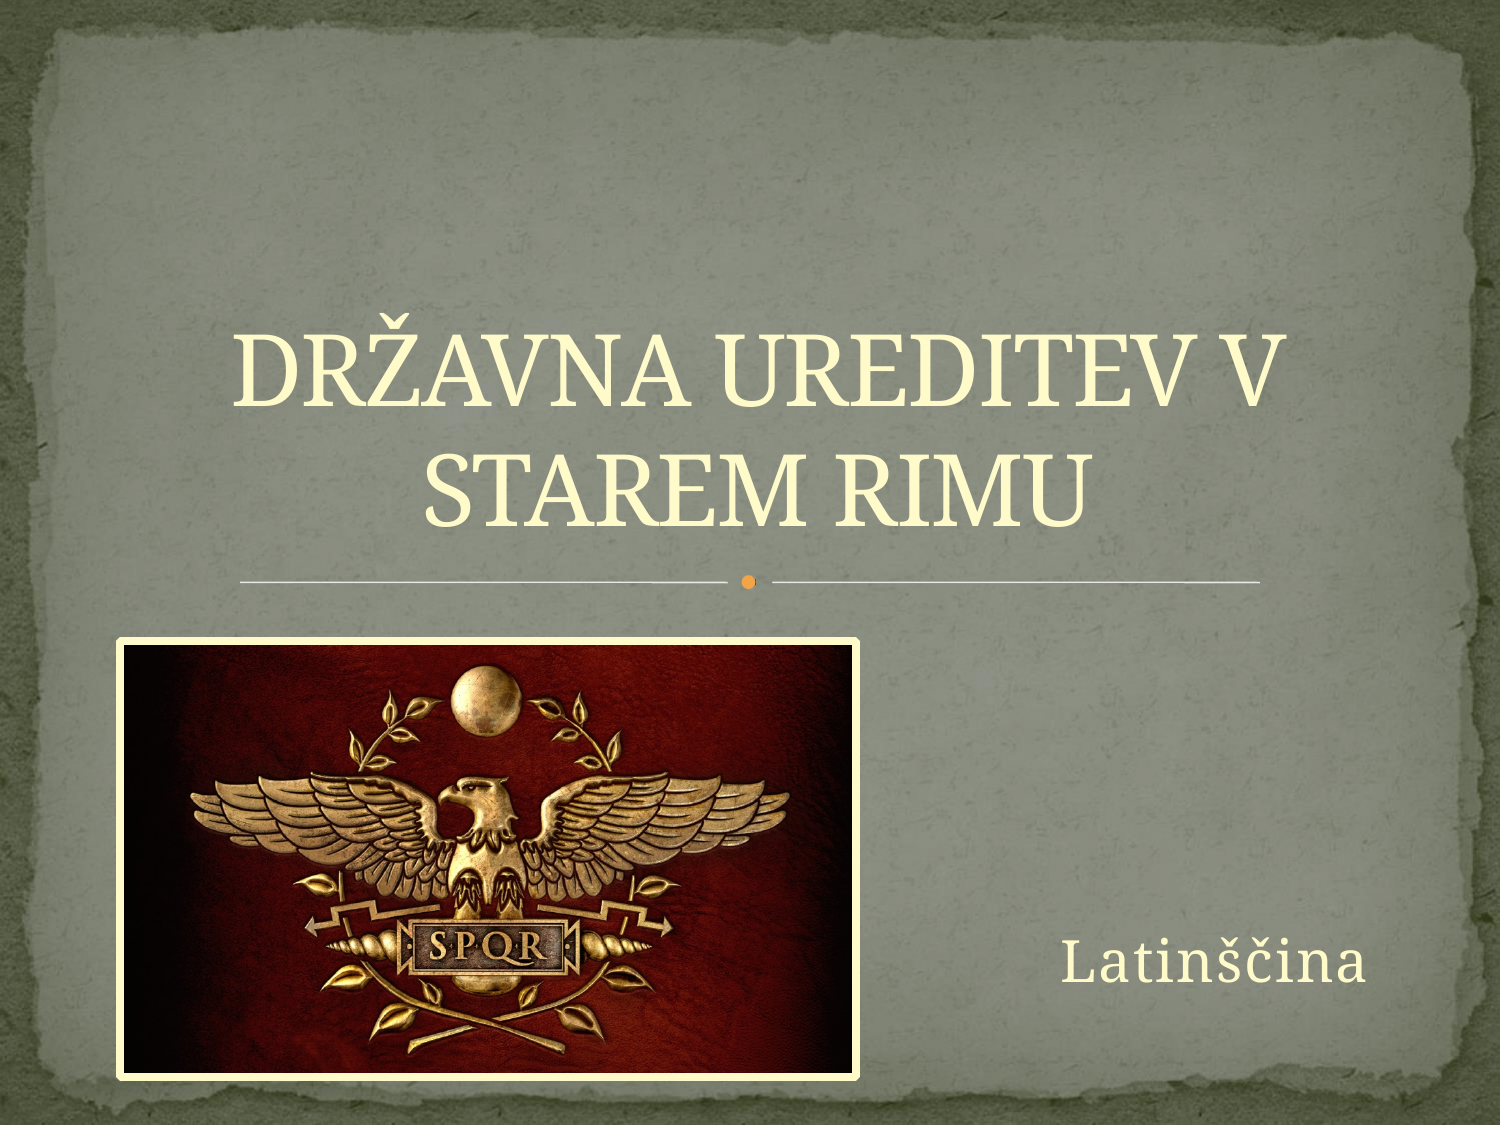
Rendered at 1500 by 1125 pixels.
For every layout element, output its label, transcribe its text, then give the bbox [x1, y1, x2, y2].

subtitle Latinščina [1045, 834, 1500, 1125]
picture [0, 0, 1500, 1125]
title DRŽAVNA UREDITEV V STAREM RIMU [76, 228, 1440, 554]
